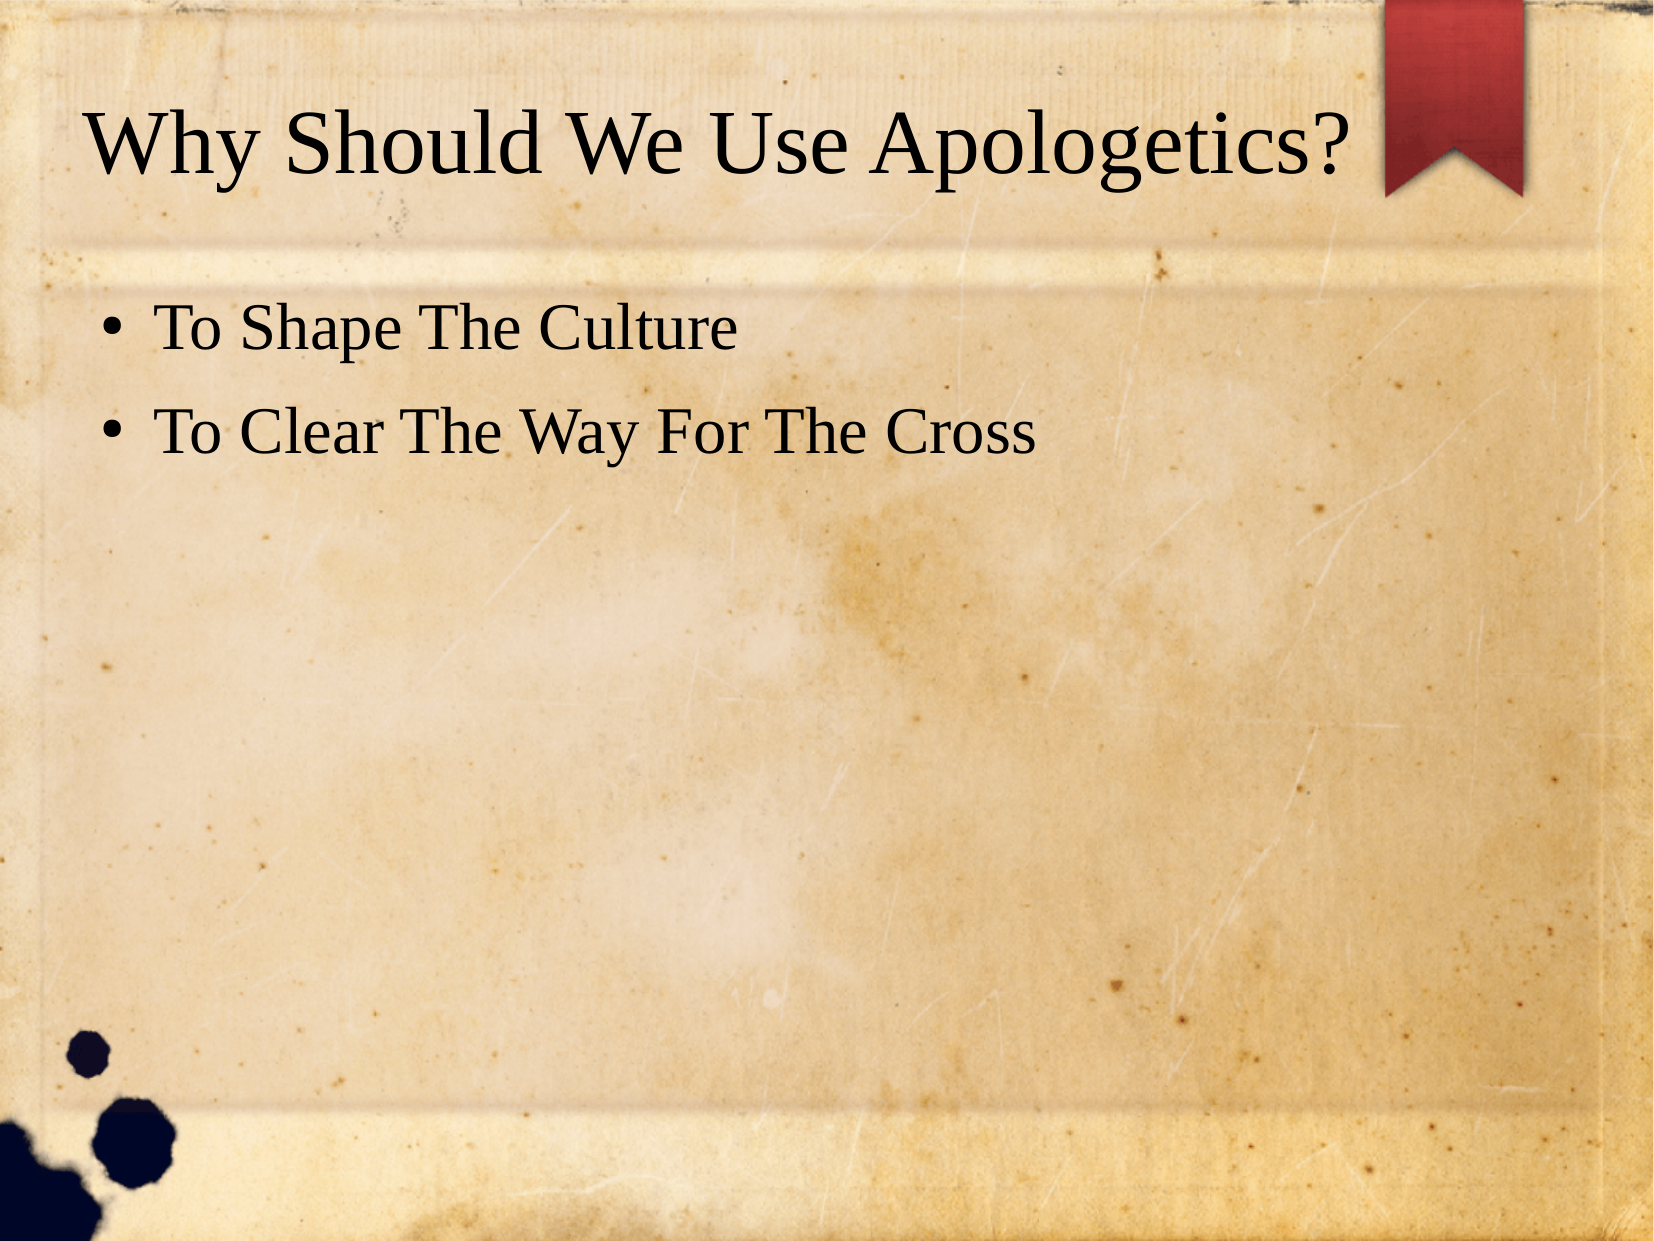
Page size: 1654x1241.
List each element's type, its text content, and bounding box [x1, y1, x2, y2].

list To Shape The Culture To Clear The Way For The Cross [82, 290, 1538, 1010]
title Why Should We Use Apologetics? [82, 41, 1388, 245]
picture [0, 0, 1654, 1241]
